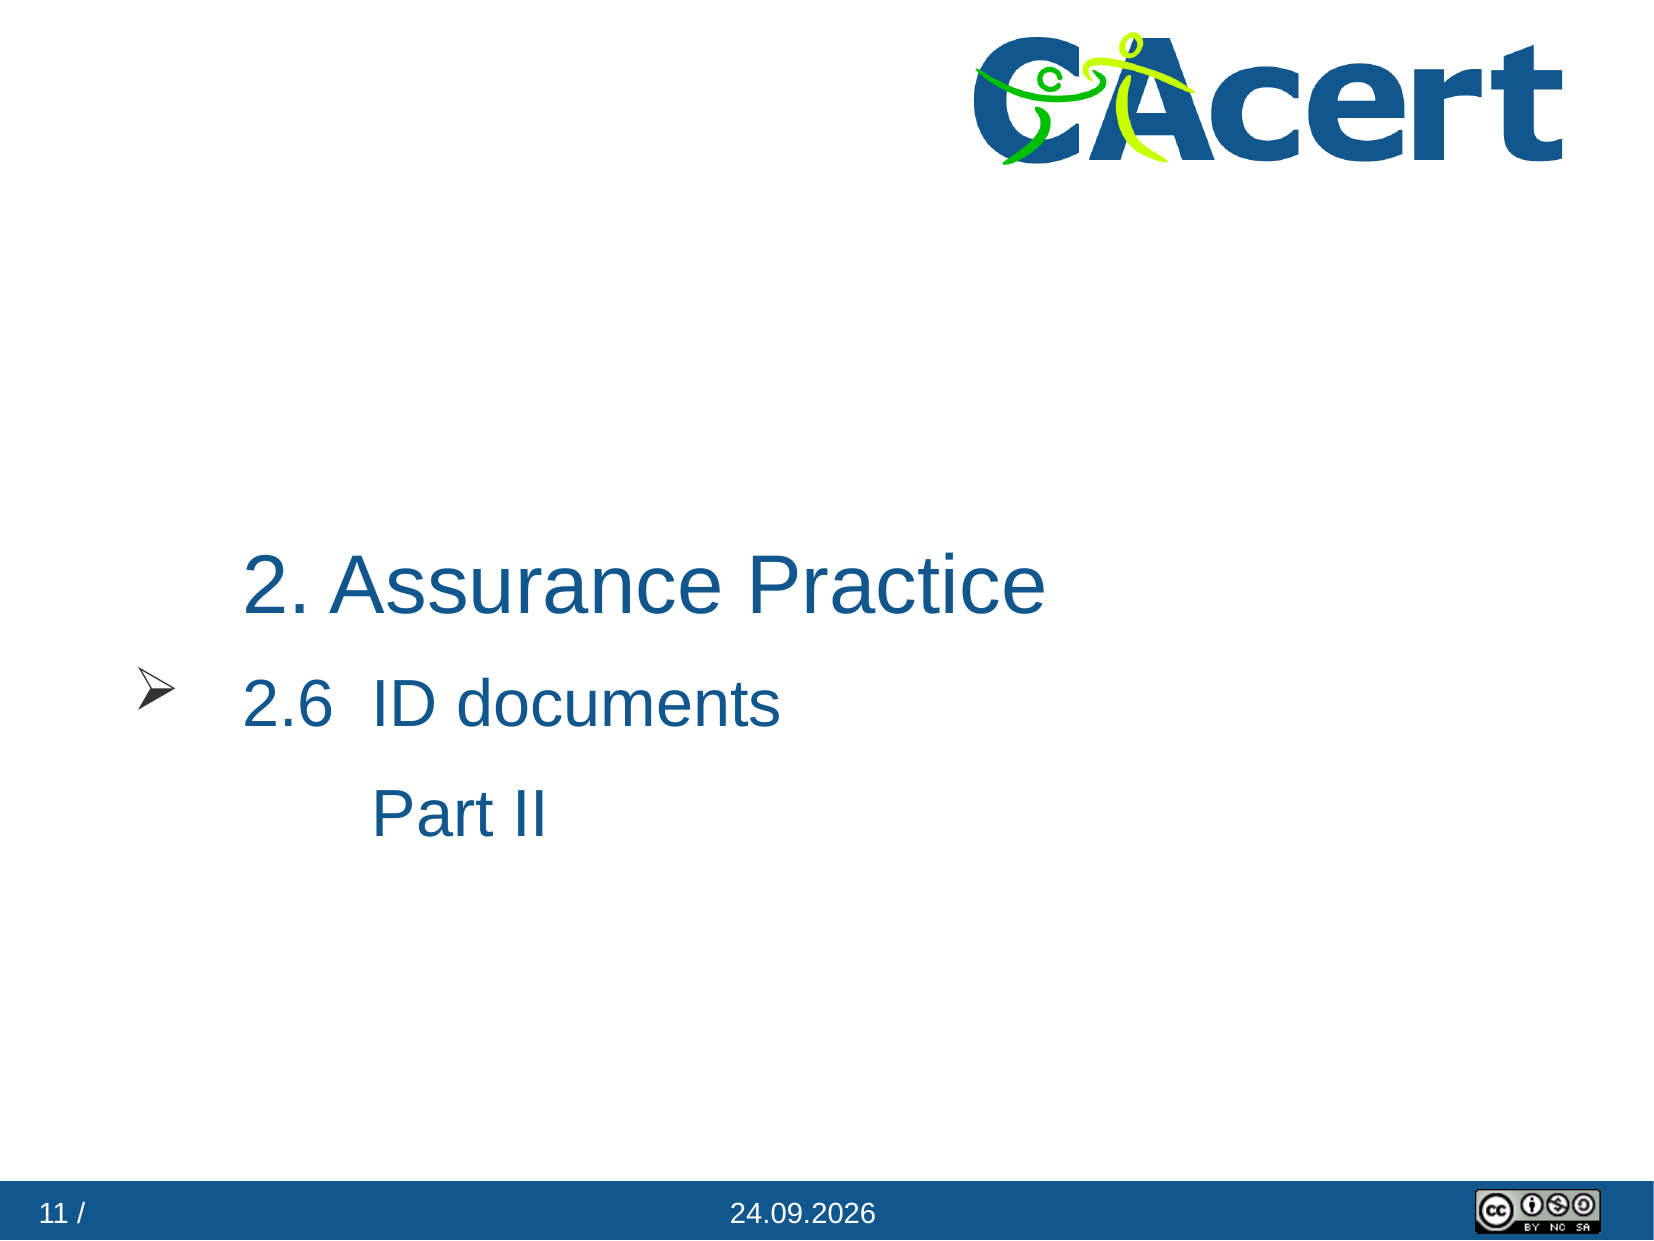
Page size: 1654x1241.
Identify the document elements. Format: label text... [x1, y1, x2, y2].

picture [1475, 1189, 1601, 1234]
subtitle 2. Assurance Practice 2.6 ID documents Part II [242, 530, 1565, 850]
text_box [118, 460, 237, 746]
picture [972, 30, 1564, 166]
